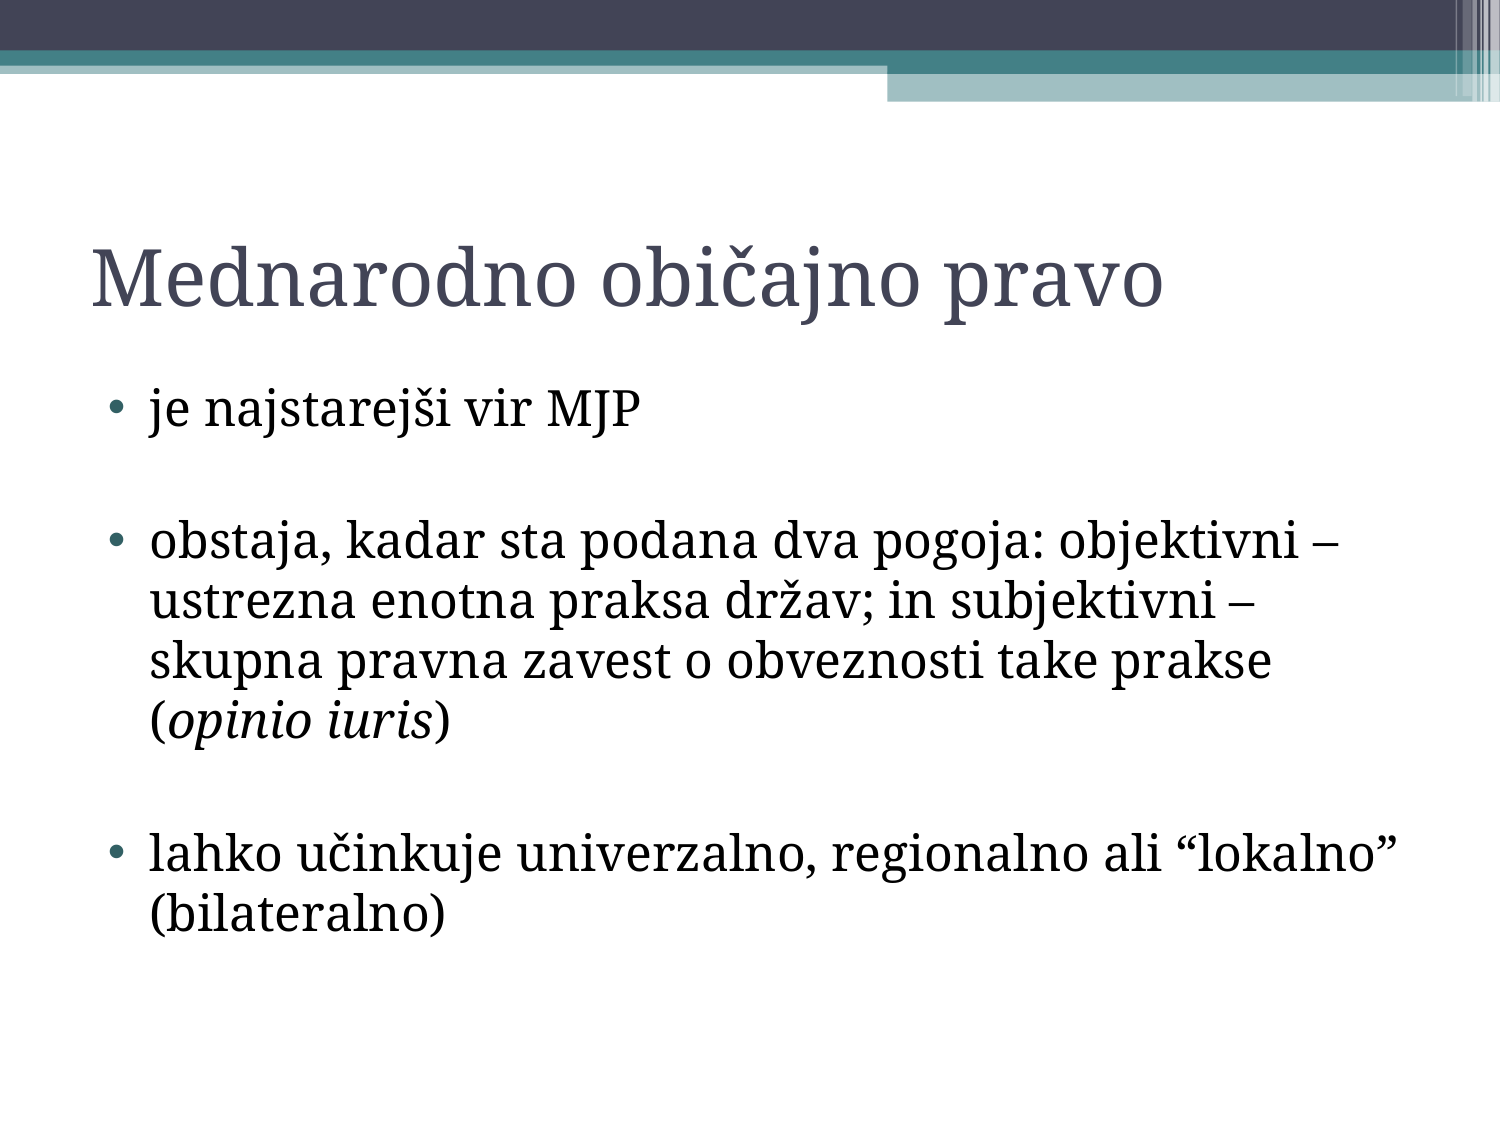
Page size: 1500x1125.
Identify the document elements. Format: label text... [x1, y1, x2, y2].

title Mednarodno običajno pravo [75, 187, 1426, 363]
list je najstarejši vir MJP obstaja, kadar sta podana dva pogoja: objektivni – ustrezna enotna praksa držav; in subjektivni – skupna pravna zavest o obveznosti take prakse (opinio iuris) lahko učinkuje univerzalno, regionalno ali “lokalno” (bilateralno) [75, 369, 1426, 1079]
